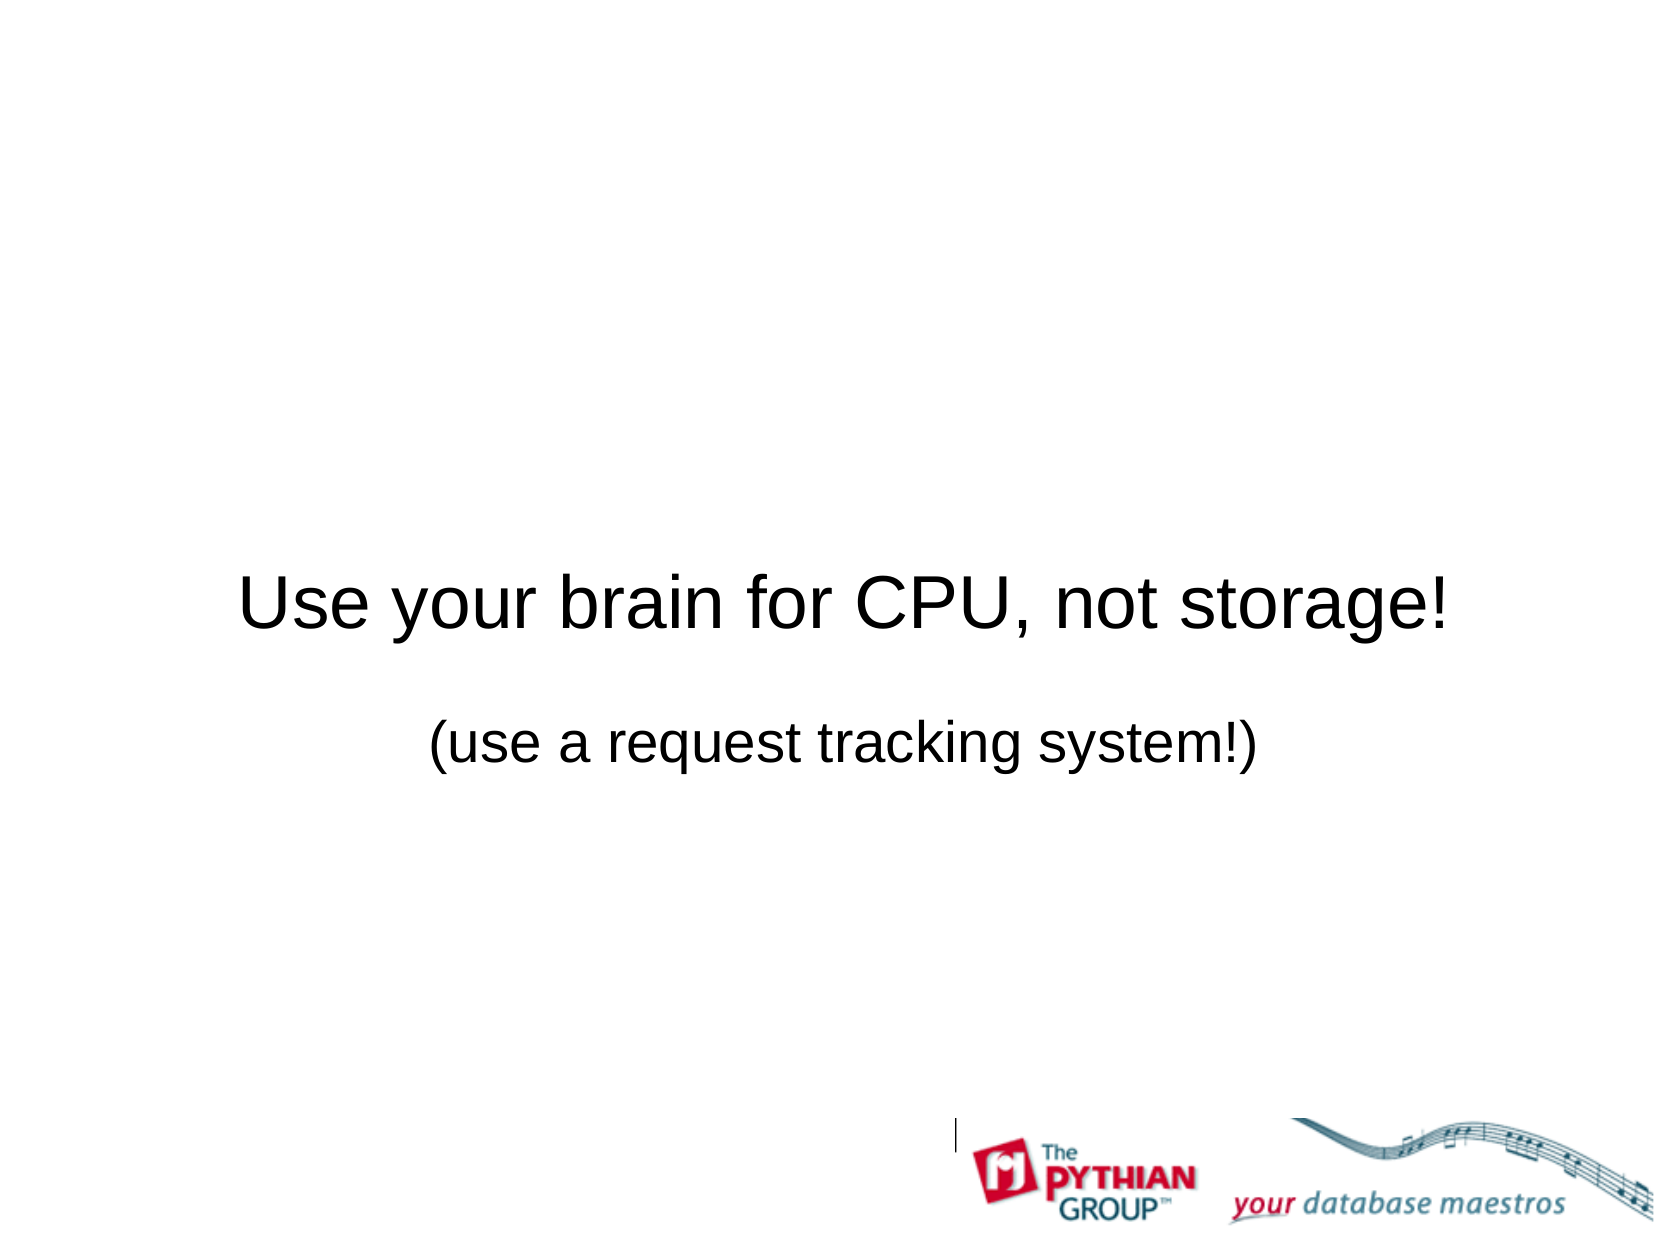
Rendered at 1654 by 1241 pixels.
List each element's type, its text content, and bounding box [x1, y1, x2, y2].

picture [955, 1118, 1654, 1241]
subtitle Use your brain for CPU, not storage! (use a request tracking system!) [82, 66, 1571, 1102]
